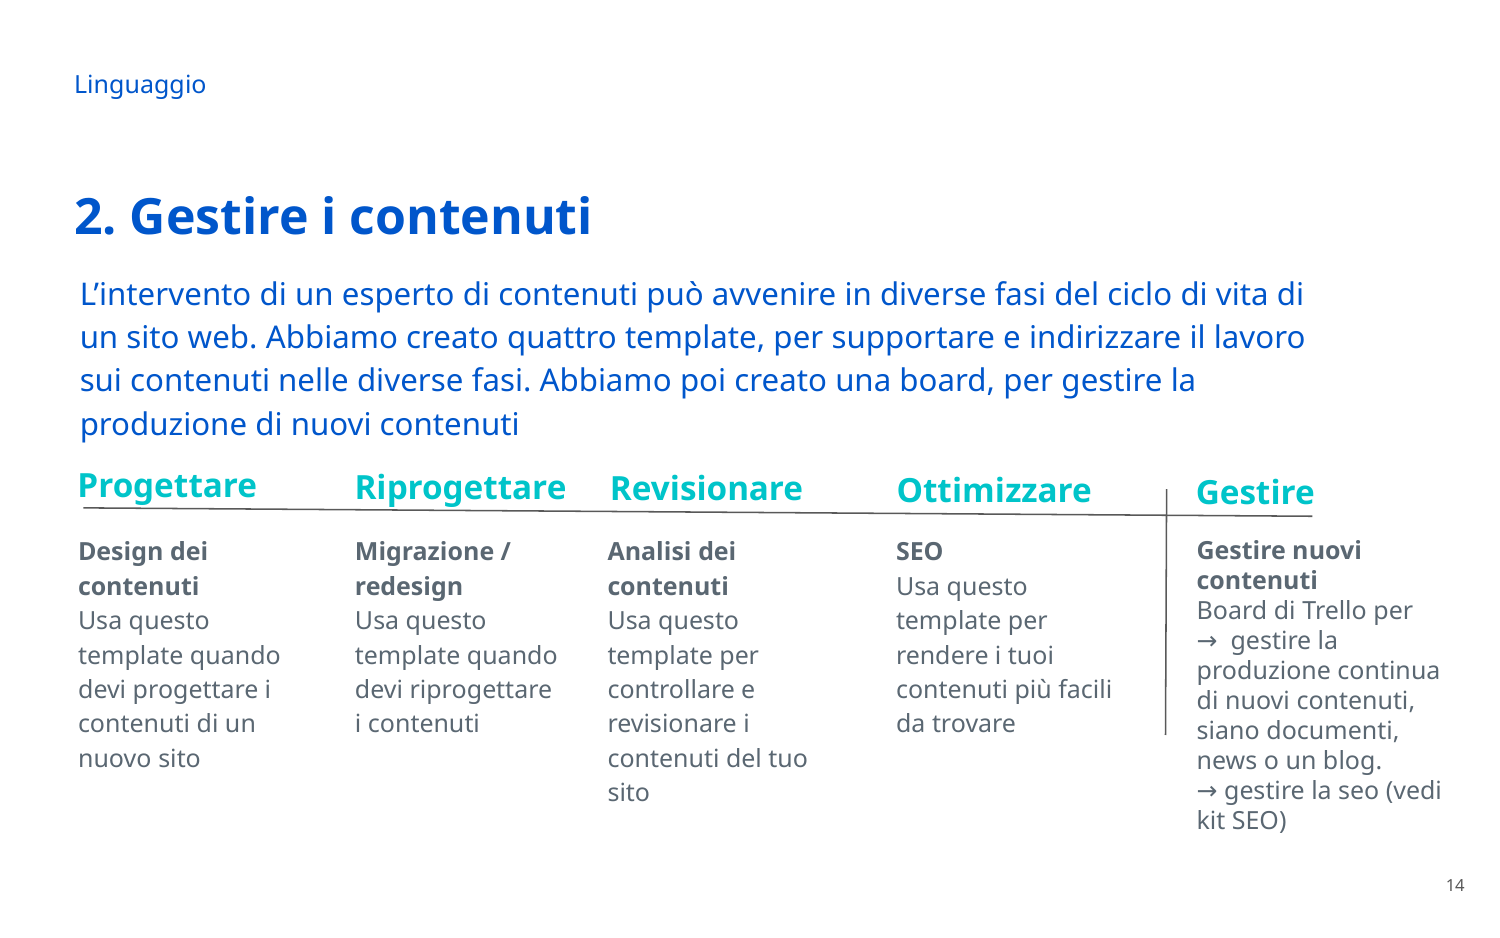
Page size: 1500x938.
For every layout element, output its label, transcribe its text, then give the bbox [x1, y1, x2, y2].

text_box Gestire nuovi contenuti Board di Trello per → gestire la produzione continua di nuovi contenuti, siano documenti, news o un blog. → gestire la seo (vedi kit SEO) [1181, 519, 1464, 841]
text_box 2. Gestire i contenuti [59, 169, 1229, 281]
text_box Ottimizzare [881, 463, 1145, 514]
text_box Analisi dei contenuti Usa questo template per controllare e revisionare i contenuti del tuo sito [592, 516, 856, 723]
text_box Progettare [62, 458, 309, 510]
slide_number <number> [1389, 849, 1480, 922]
text_box Migrazione / redesign Usa questo template quando devi riprogettare i contenuti [340, 516, 586, 723]
text_box Riprogettare [339, 460, 583, 510]
text_box SEO Usa questo template per rendere i tuoi contenuti più facili da trovare [880, 516, 1137, 723]
text_box Linguaggio [59, 58, 696, 110]
text_box Gestire [1180, 465, 1444, 517]
text_box Design dei contenuti Usa questo template quando devi progettare i contenuti di un nuovo sito [63, 516, 327, 723]
text_box Revisionare [595, 461, 852, 512]
text_box L’intervento di un esperto di contenuti può avvenire in diverse fasi del ciclo di vita di un sito web. Abbiamo creato quattro template, per supportare e indirizzare il lavoro sui contenuti nelle diverse fasi. Abbiamo poi creato una board, per gestire la produzione di nuovi contenuti [64, 253, 1367, 402]
